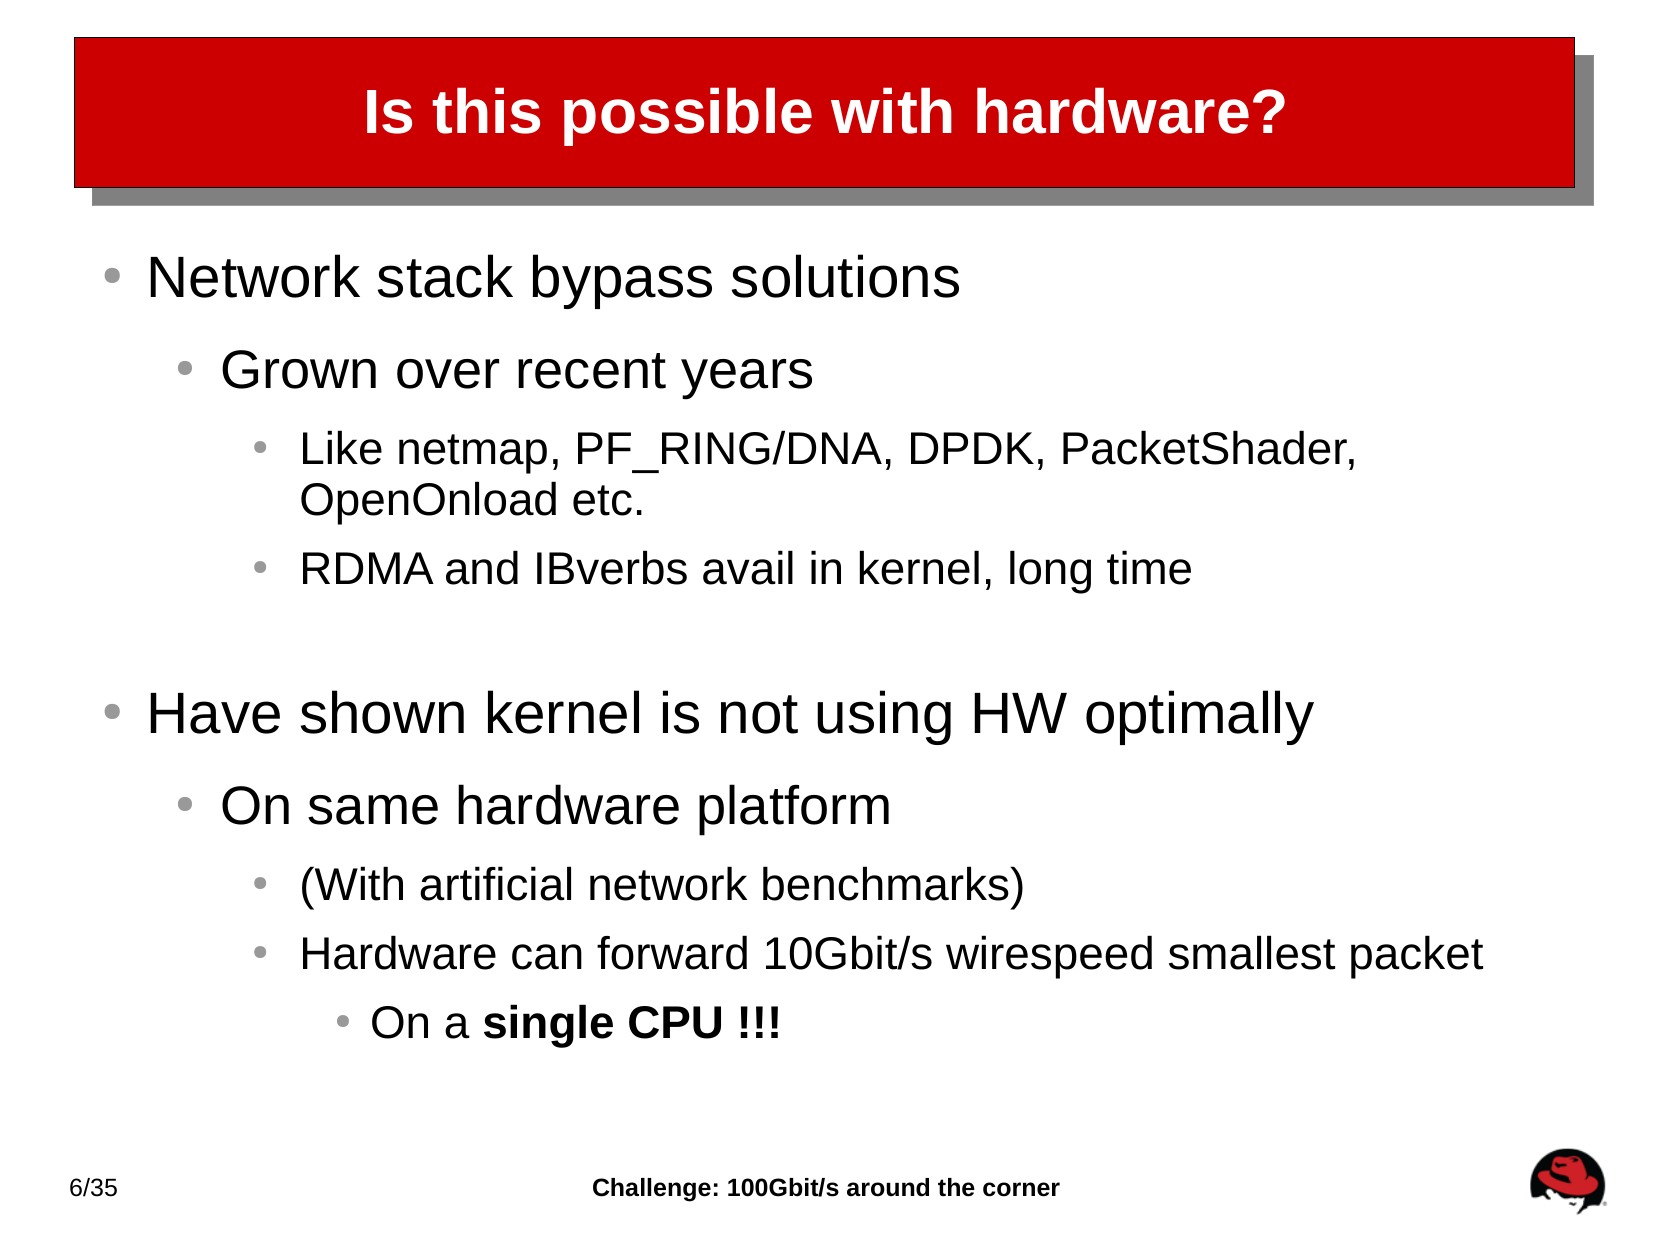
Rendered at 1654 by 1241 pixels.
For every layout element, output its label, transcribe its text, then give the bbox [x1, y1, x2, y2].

picture [1529, 1146, 1613, 1224]
list Network stack bypass solutions Grown over recent years Like netmap, PF_RING/DNA, DPDK, PacketShader, OpenOnload etc. RDMA and IBverbs avail in kernel, long time Have shown kernel is not using HW optimally On same hardware platform (With artificial network benchmarks) Hardware can forward 10Gbit/s wirespeed smallest packet On a single CPU !!! [86, 244, 1575, 1078]
title Is this possible with hardware? [82, 37, 1571, 188]
